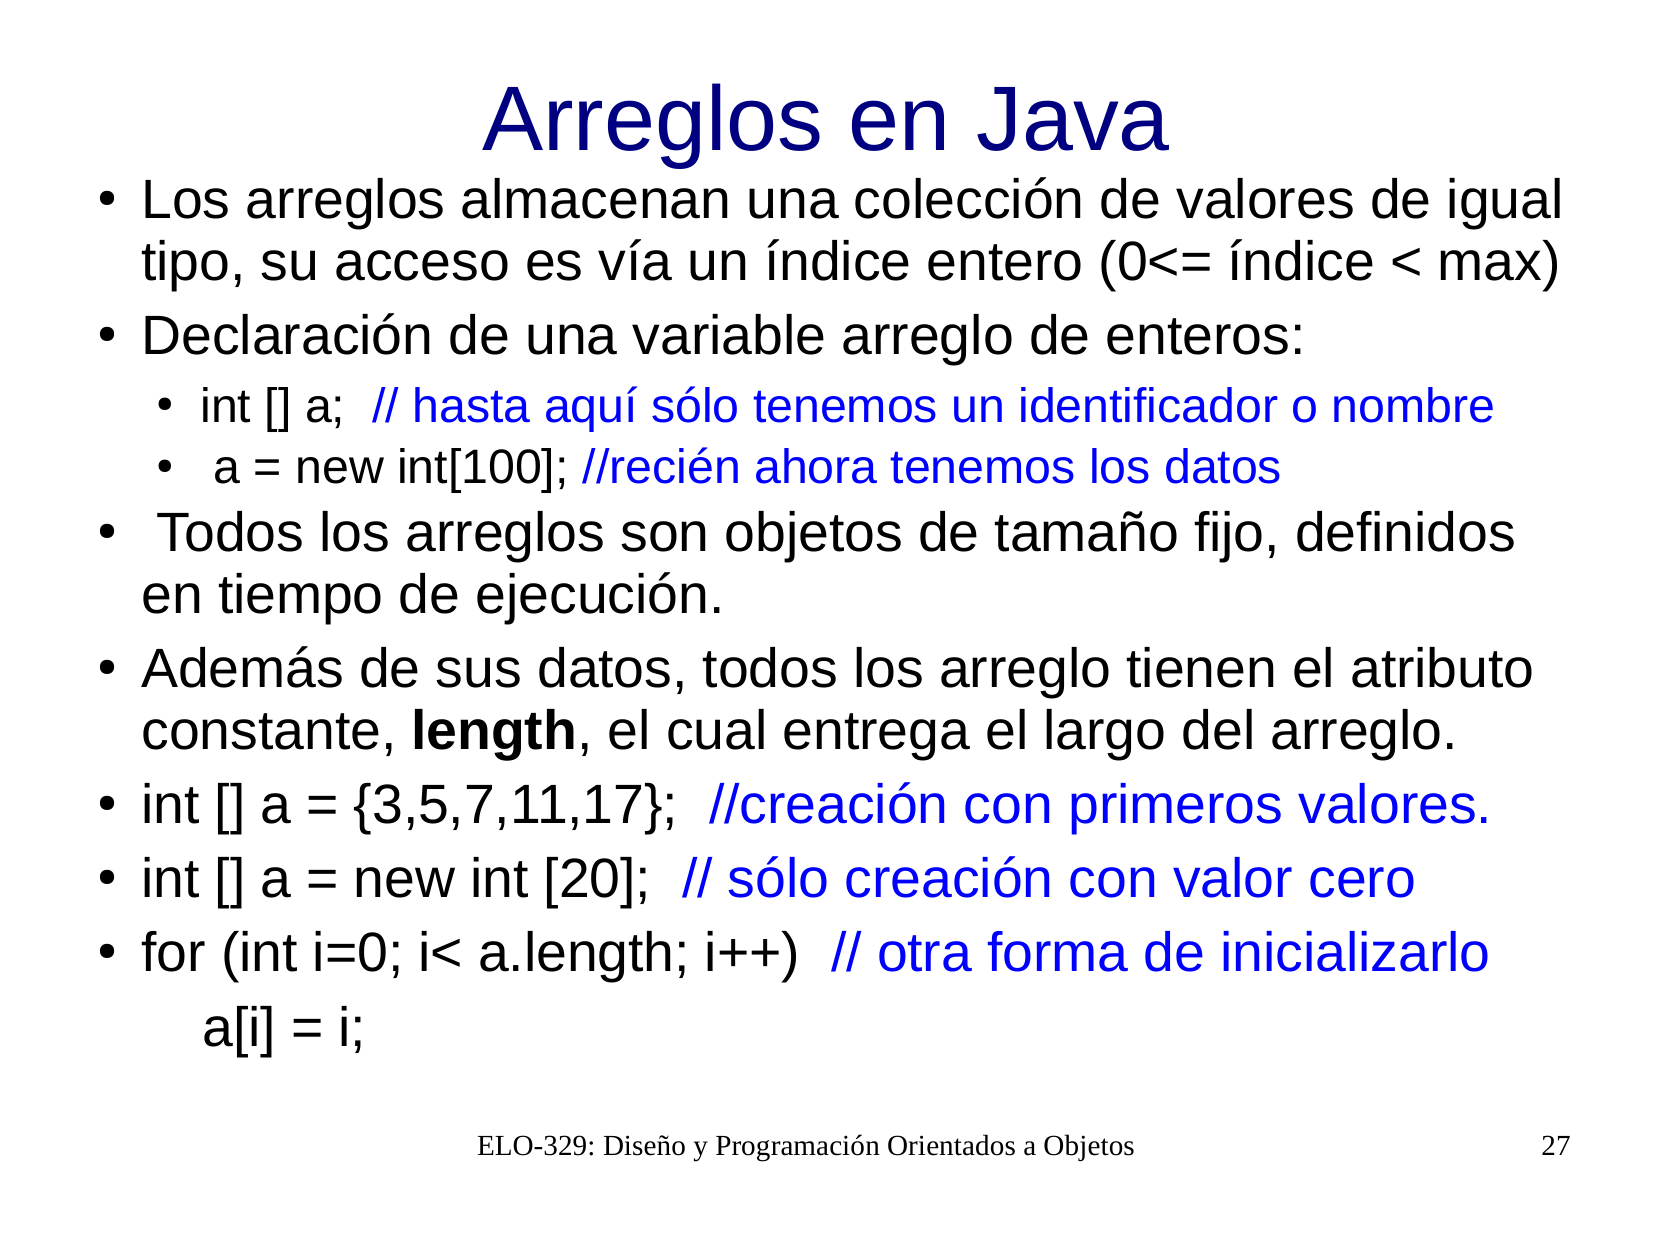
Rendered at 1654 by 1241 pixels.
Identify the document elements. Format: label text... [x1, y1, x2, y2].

title Arreglos en Java [82, 49, 1571, 168]
list Los arreglos almacenan una colección de valores de igual tipo, su acceso es vía un índice entero (0<= índice < max) Declaración de una variable arreglo de enteros: int [] a; // hasta aquí sólo tenemos un identificador o nombre a = new int[100]; //recién ahora tenemos los datos Todos los arreglos son objetos de tamaño fijo, definidos en tiempo de ejecución. Además de sus datos, todos los arreglo tienen el atributo constante, length, el cual entrega el largo del arreglo. int [] a = {3,5,7,11,17}; //creación con primeros valores. int [] a = new int [20]; // sólo creación con valor cero for (int i=0; i< a.length; i++) // otra forma de inicializarlo a[i] = i; [82, 168, 1571, 1126]
